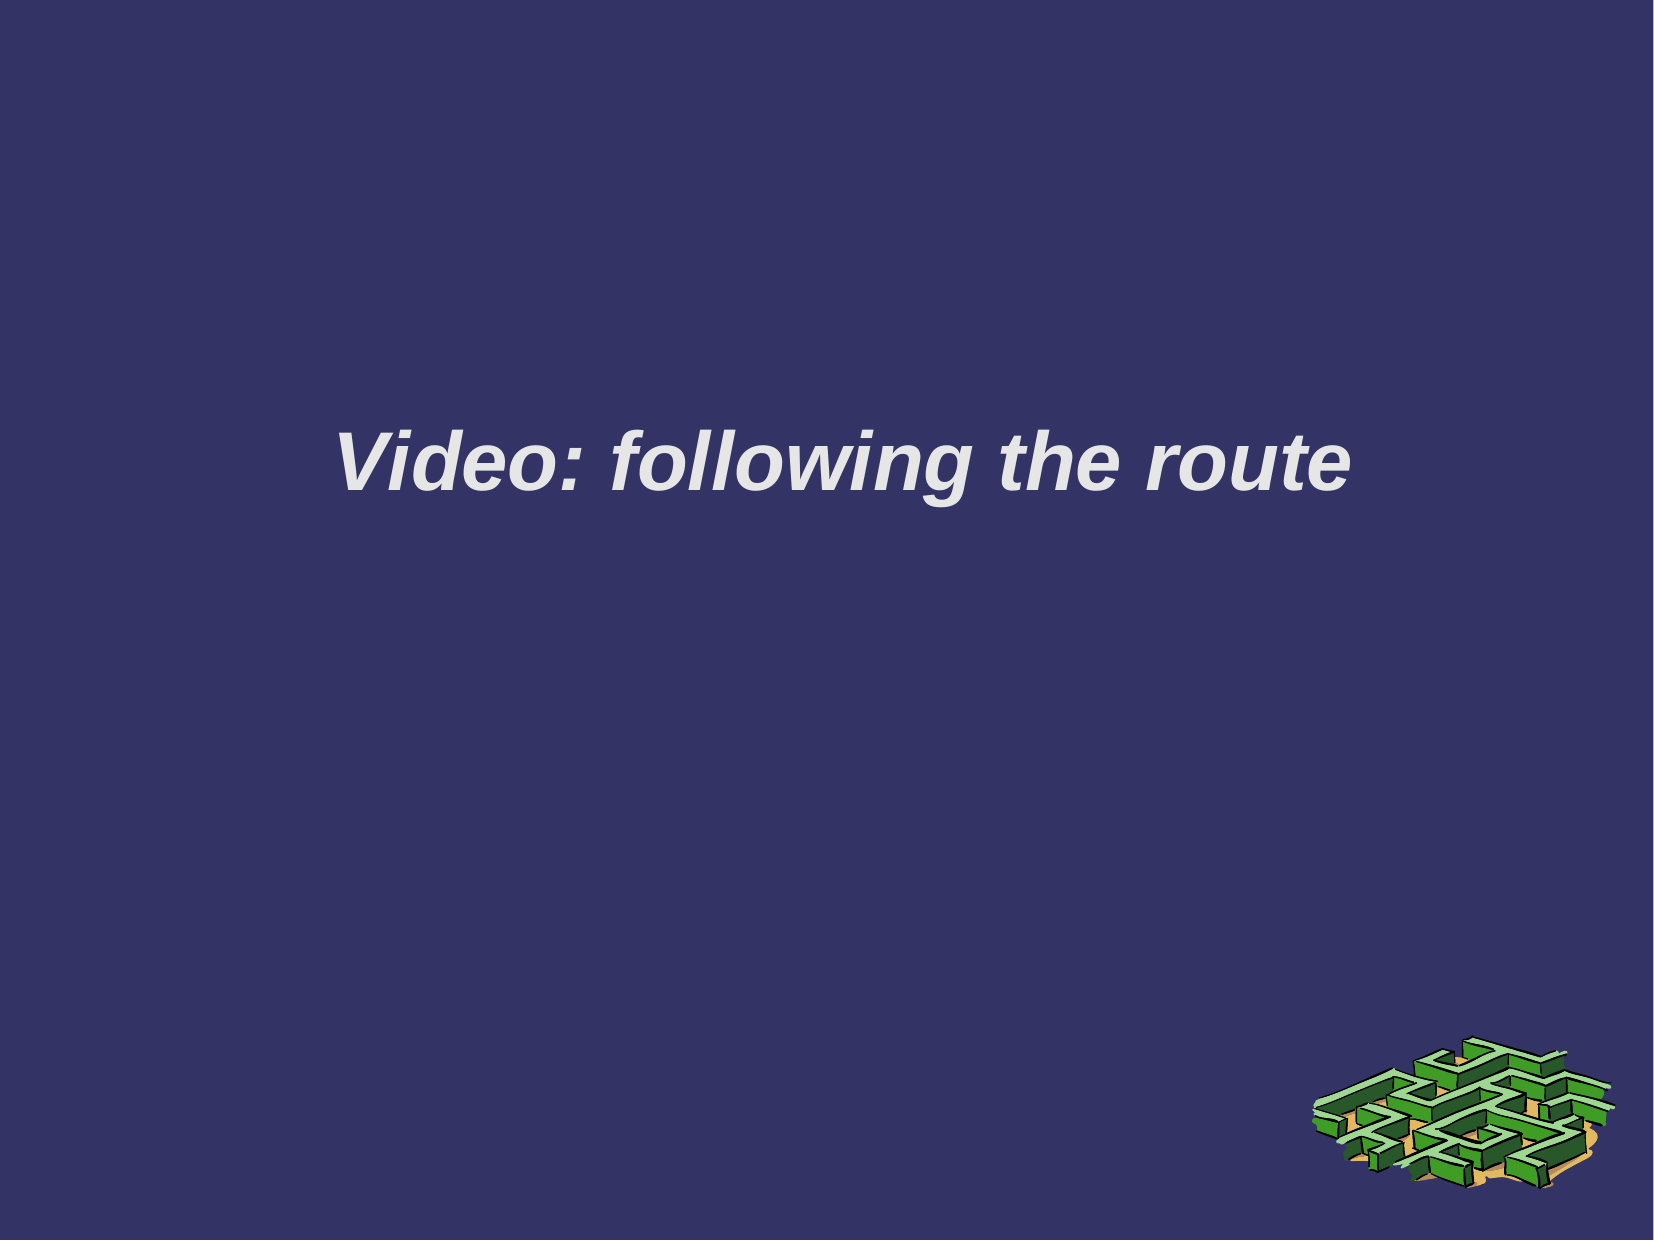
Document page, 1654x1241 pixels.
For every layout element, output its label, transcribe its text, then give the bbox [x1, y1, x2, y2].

title Video: following the route [137, 362, 1550, 570]
